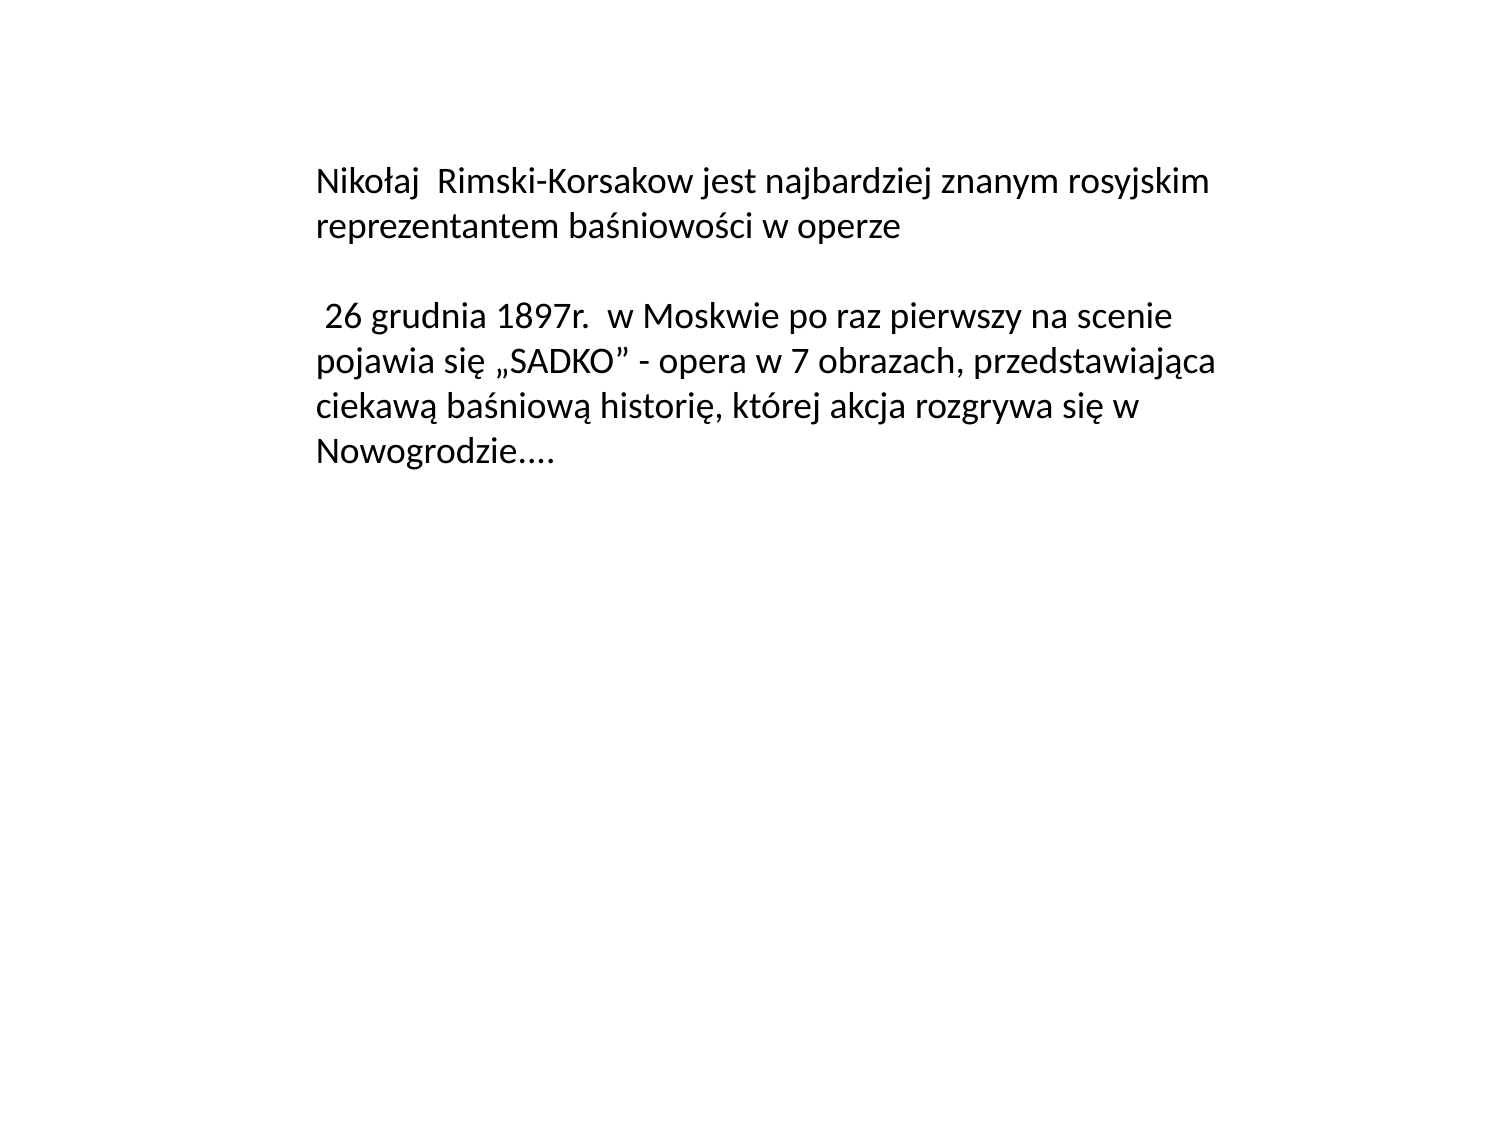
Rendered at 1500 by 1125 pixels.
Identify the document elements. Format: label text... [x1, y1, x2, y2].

text_box Nikołaj Rimski-Korsakow jest najbardziej znanym rosyjskim reprezentantem baśniowości w operze 26 grudnia 1897r. w Moskwie po raz pierwszy na scenie pojawia się „SADKO” - opera w 7 obrazach, przedstawiająca ciekawą baśniową historię, której akcja rozgrywa się w Nowogrodzie.... [301, 148, 1294, 479]
